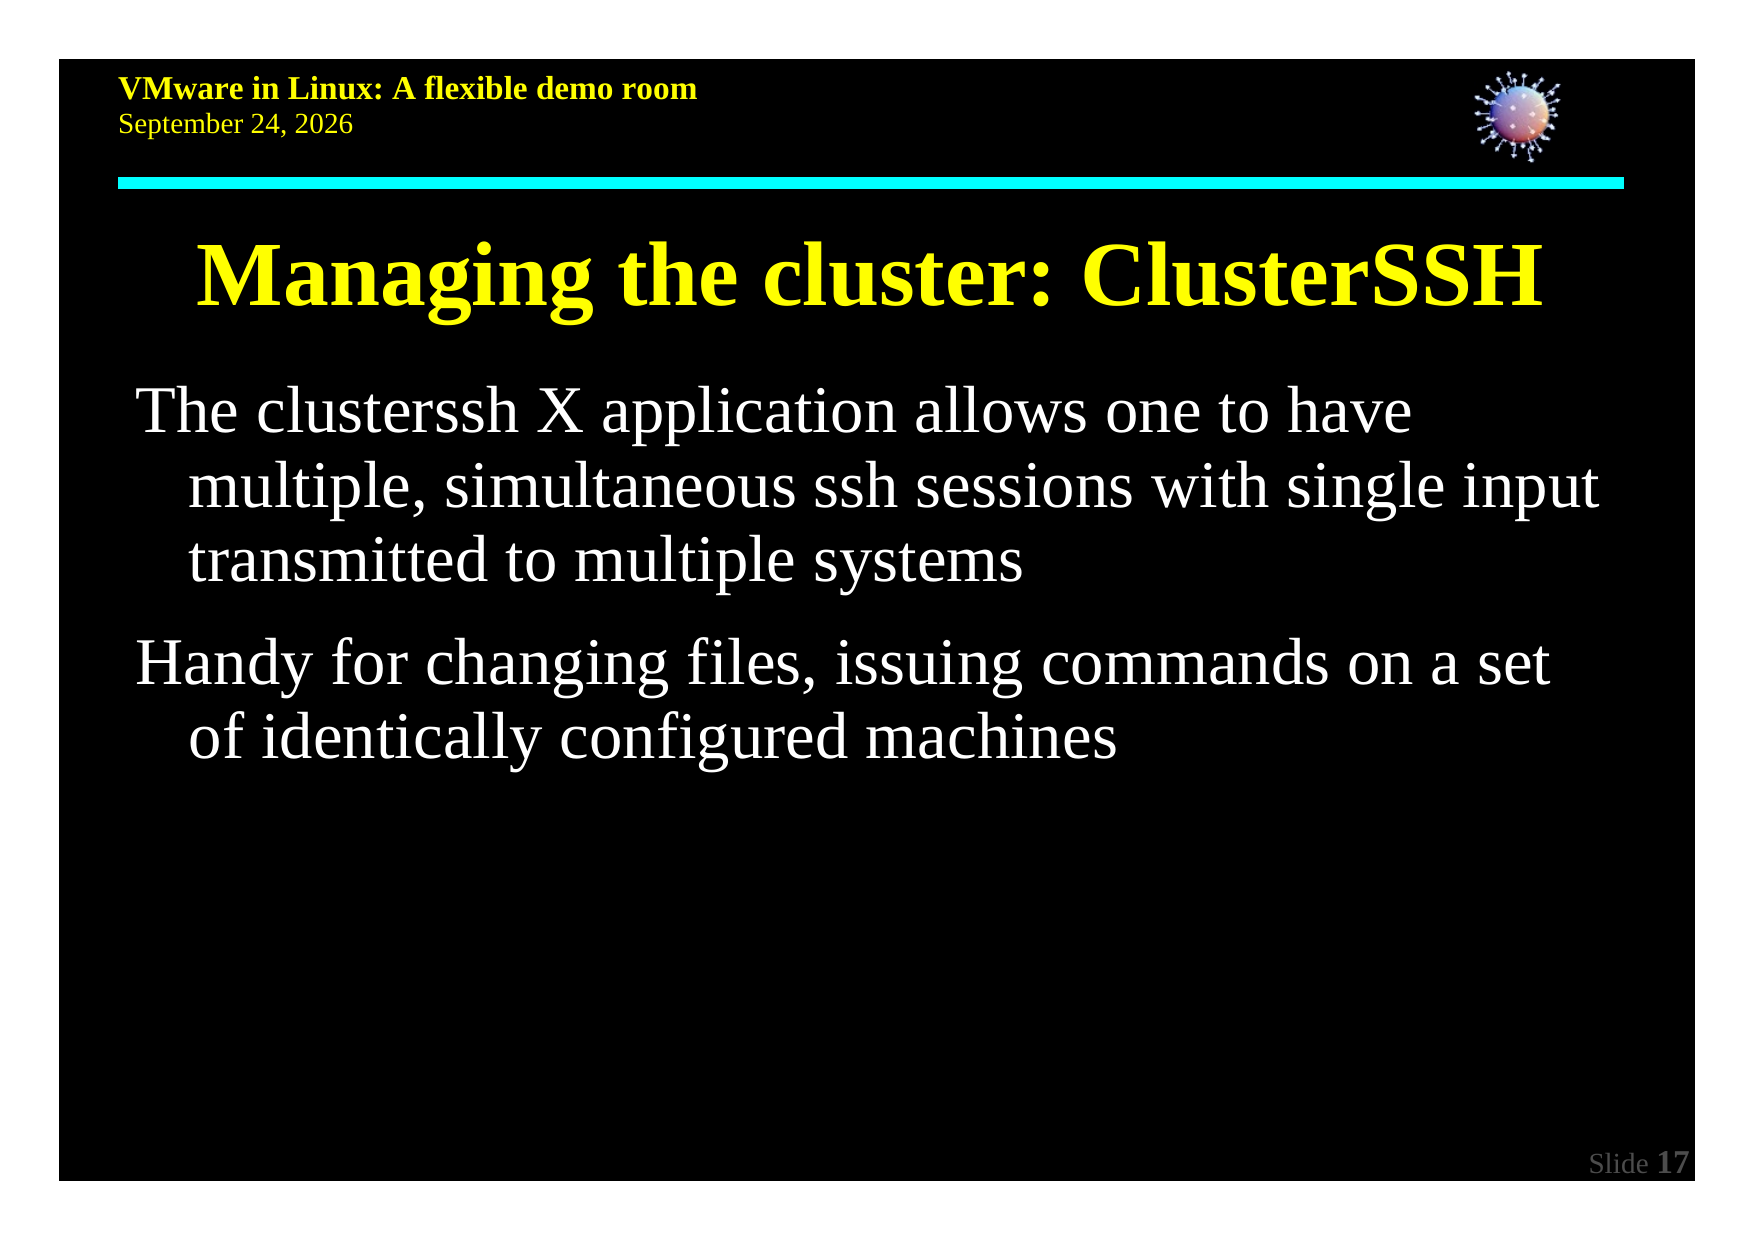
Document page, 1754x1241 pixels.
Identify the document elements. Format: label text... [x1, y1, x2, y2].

title Managing the cluster: ClusterSSH [118, 200, 1625, 349]
picture [1464, 63, 1569, 174]
list The clusterssh X application allows one to have multiple, simultaneous ssh sessions with single input transmitted to multiple systems Handy for changing files, issuing commands on a set of identically configured machines [118, 373, 1625, 1134]
